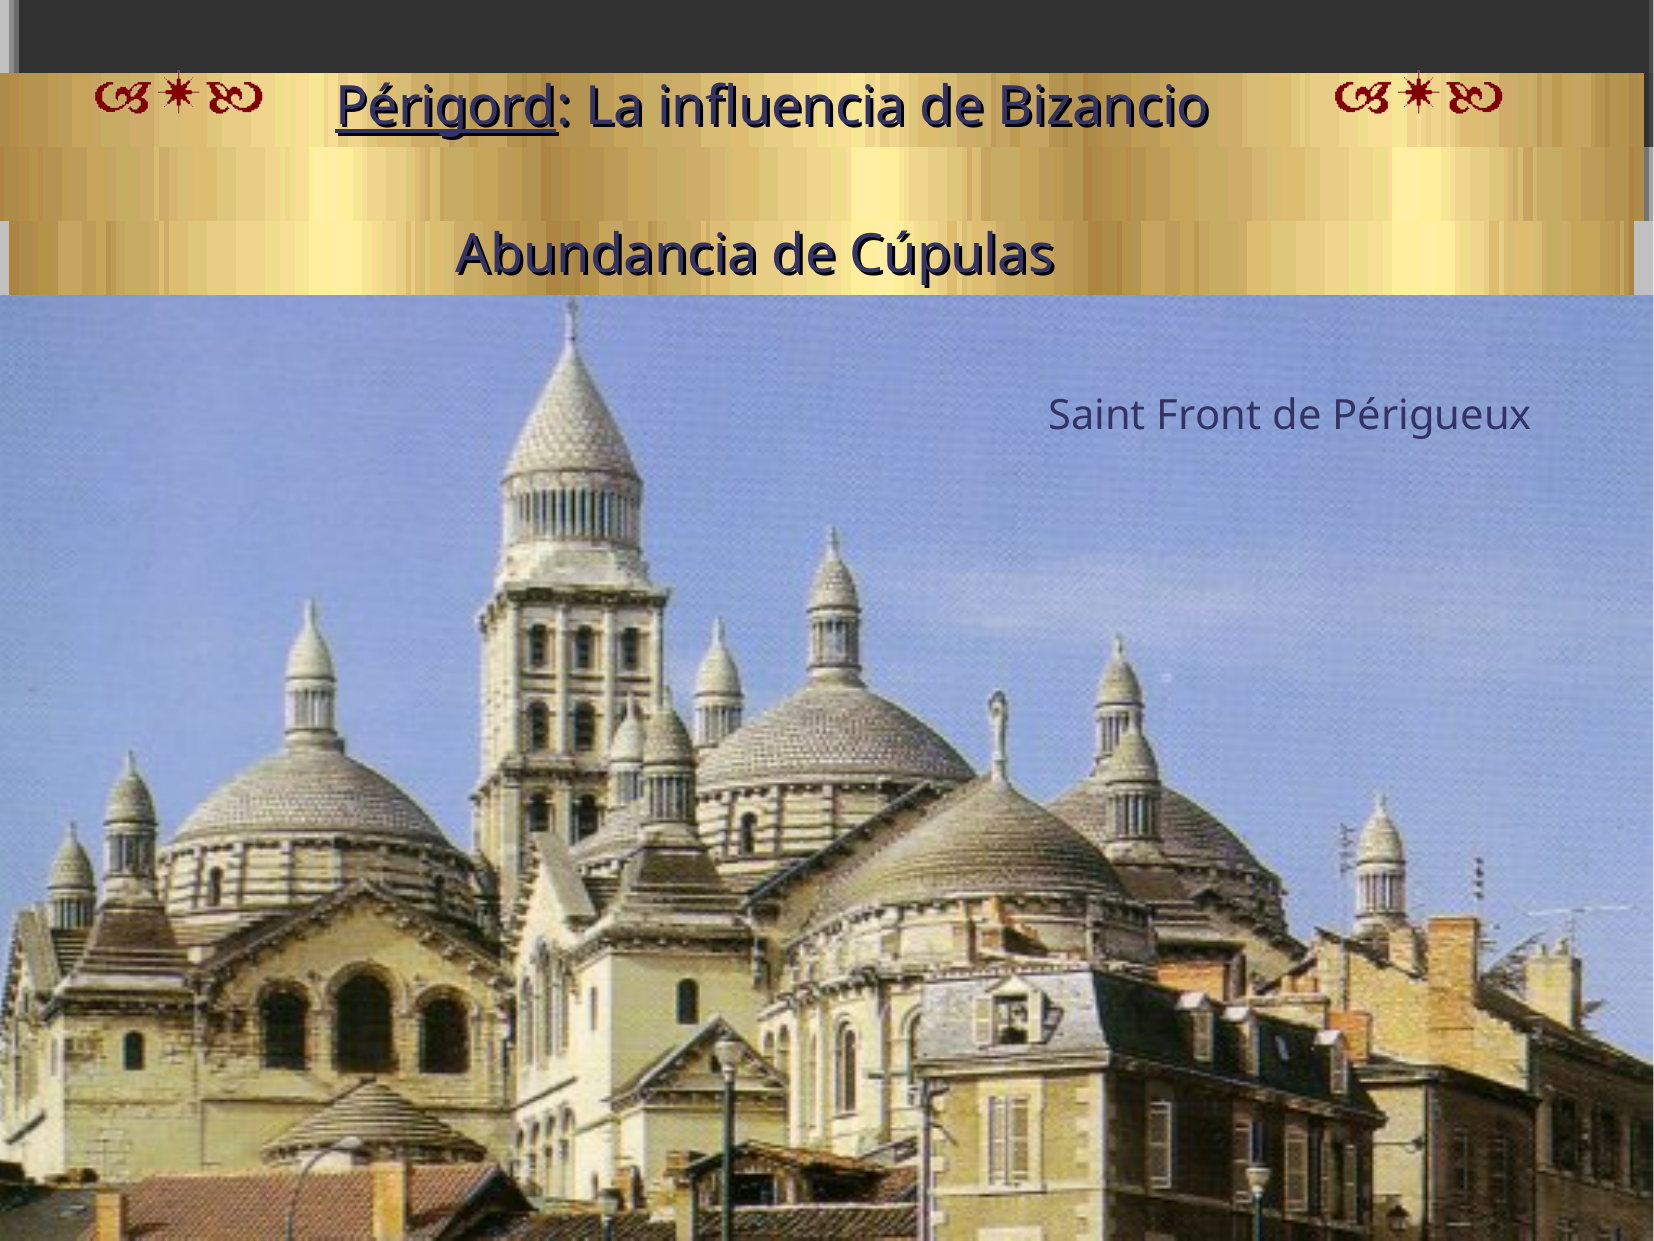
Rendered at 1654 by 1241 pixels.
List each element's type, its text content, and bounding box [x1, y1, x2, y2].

text_box Saint Front de Périgueux [1033, 377, 1550, 443]
text_box Abundancia de Cúpulas [440, 206, 1123, 287]
picture [0, 0, 1654, 1241]
text_box Périgord: La influencia de Bizancio [320, 59, 1251, 139]
